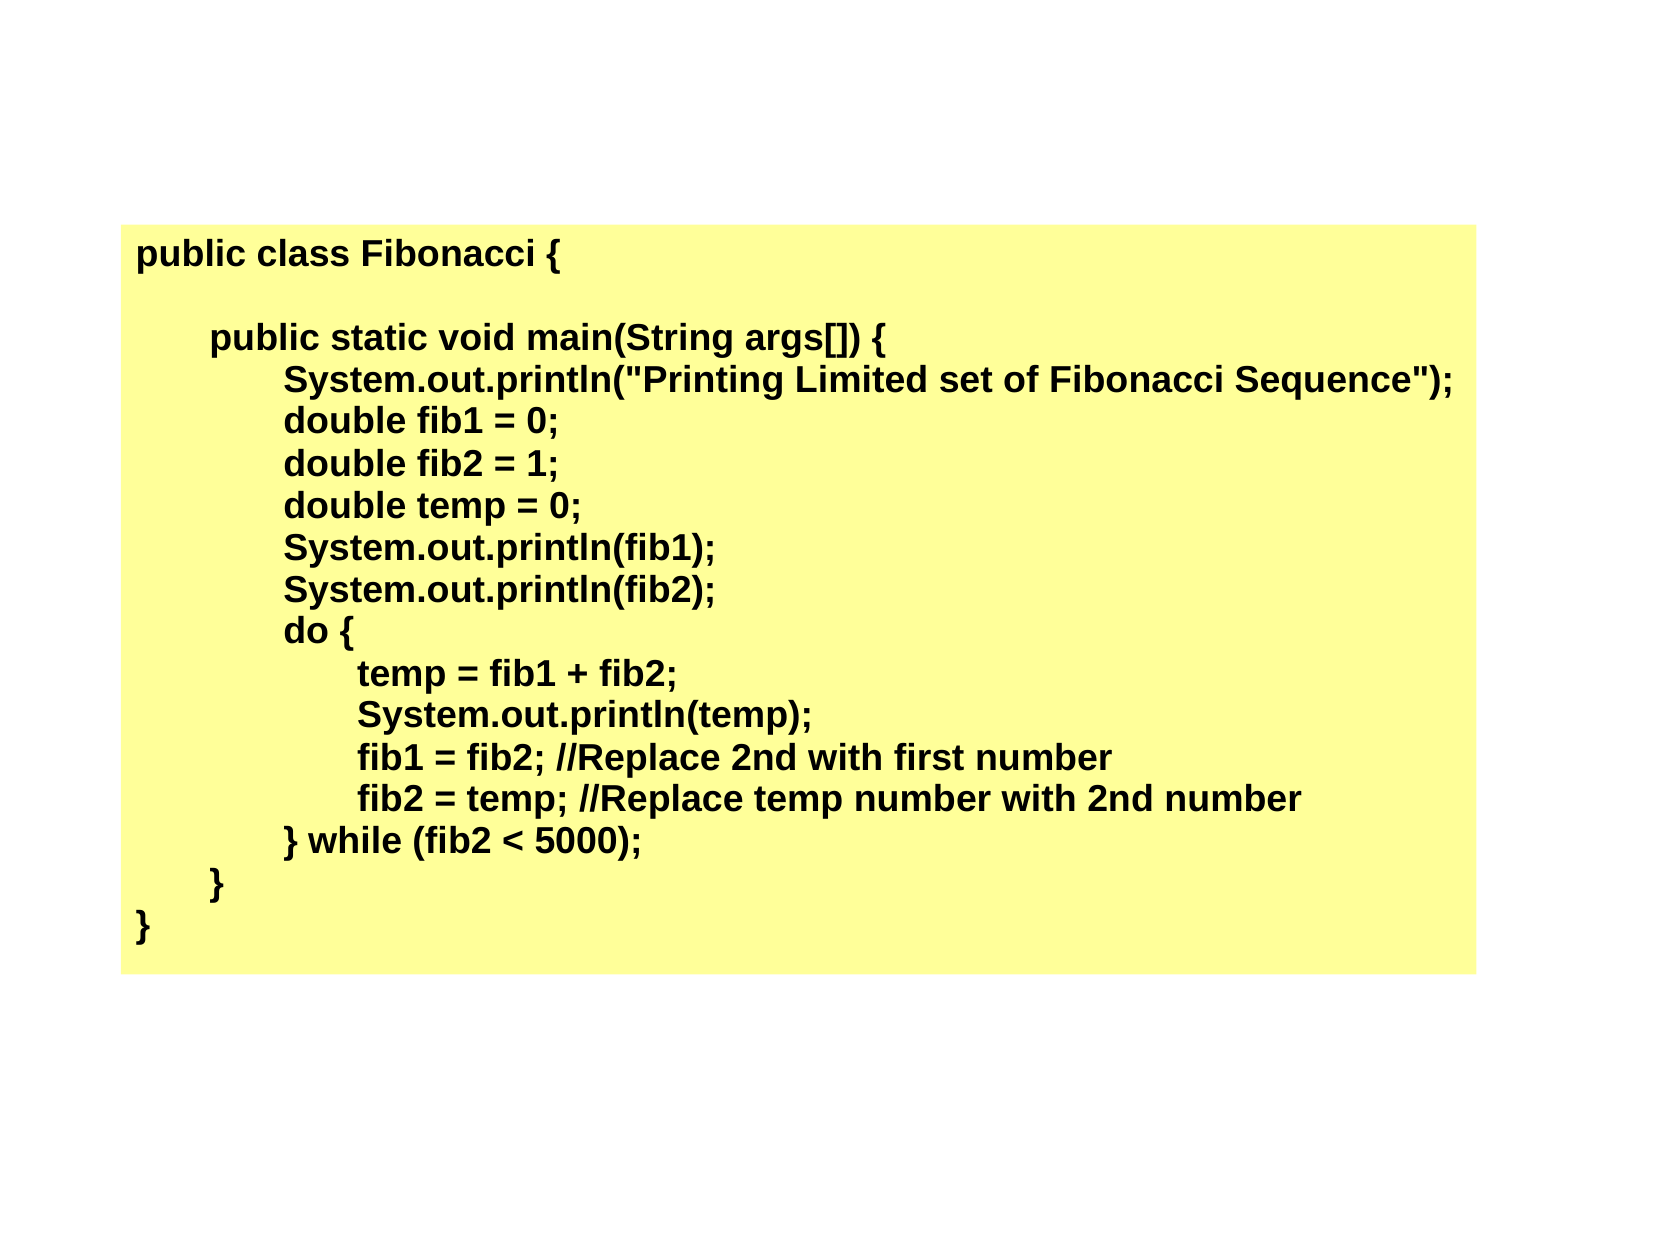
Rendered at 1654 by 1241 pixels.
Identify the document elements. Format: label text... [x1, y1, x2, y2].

text_box public class Fibonacci { public static void main(String args[]) { System.out.println("Printing Limited set of Fibonacci Sequence"); double fib1 = 0; double fib2 = 1; double temp = 0; System.out.println(fib1); System.out.println(fib2); do { temp = fib1 + fib2; System.out.println(temp); fib1 = fib2; //Replace 2nd with first number fib2 = temp; //Replace temp number with 2nd number } while (fib2 < 5000); } } [120, 224, 1477, 975]
